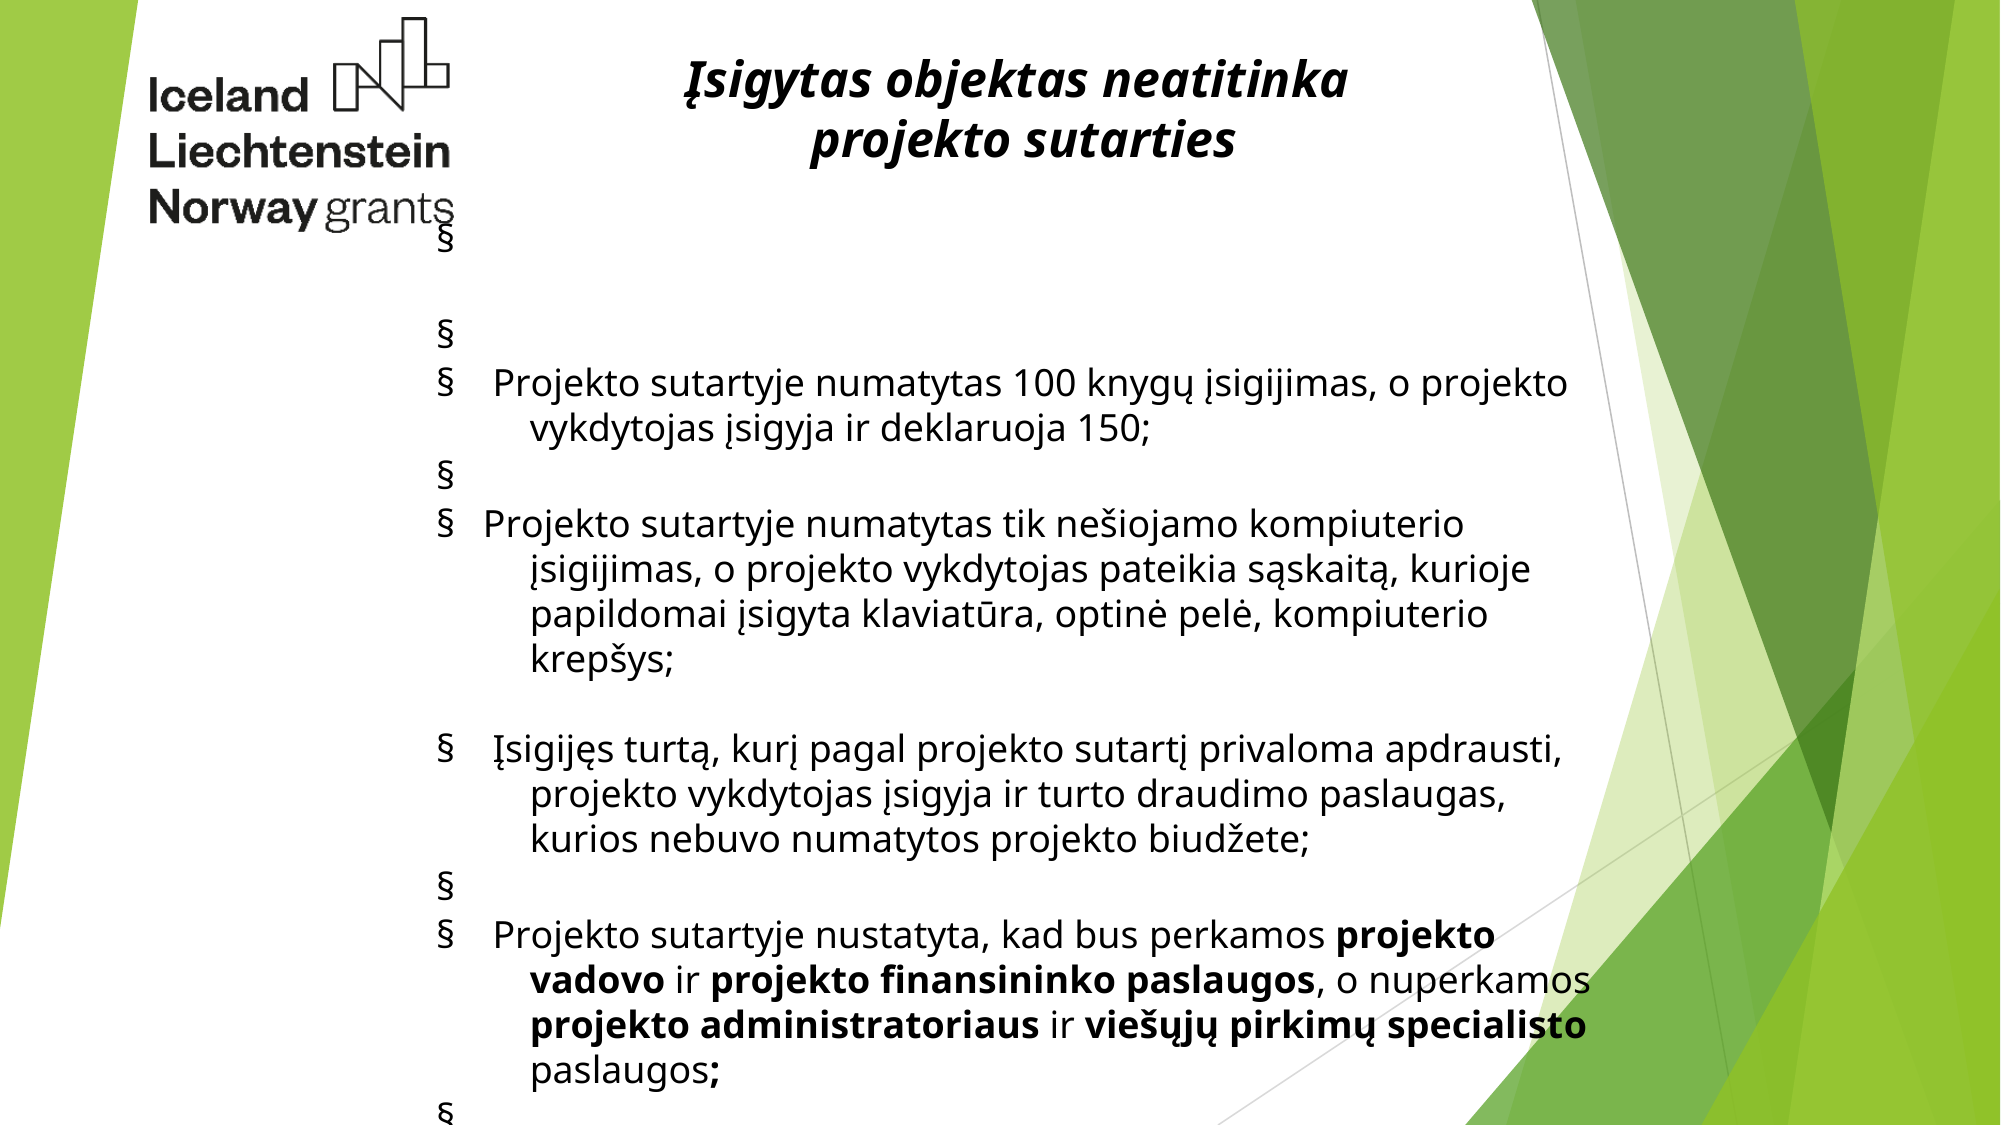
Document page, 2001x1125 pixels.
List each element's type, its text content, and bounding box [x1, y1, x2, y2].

text_box Įsigytas objektas neatitinka projekto sutarties Projekto sutartyje numatytas 100 knygų įsigijimas, o projekto vykdytojas įsigyja ir deklaruoja 150; Projekto sutartyje numatytas tik nešiojamo kompiuterio įsigijimas, o projekto vykdytojas pateikia sąskaitą, kurioje papildomai įsigyta klaviatūra, optinė pelė, kompiuterio krepšys; Įsigijęs turtą, kurį pagal projekto sutartį privaloma apdrausti, projekto vykdytojas įsigyja ir turto draudimo paslaugas, kurios nebuvo numatytos projekto biudžete; Projekto sutartyje nustatyta, kad bus perkamos projekto vadovo ir projekto finansininko paslaugos, o nuperkamos projekto administratoriaus ir viešųjų pirkimų specialisto paslaugos; [420, 39, 1628, 1125]
picture [147, 17, 455, 234]
